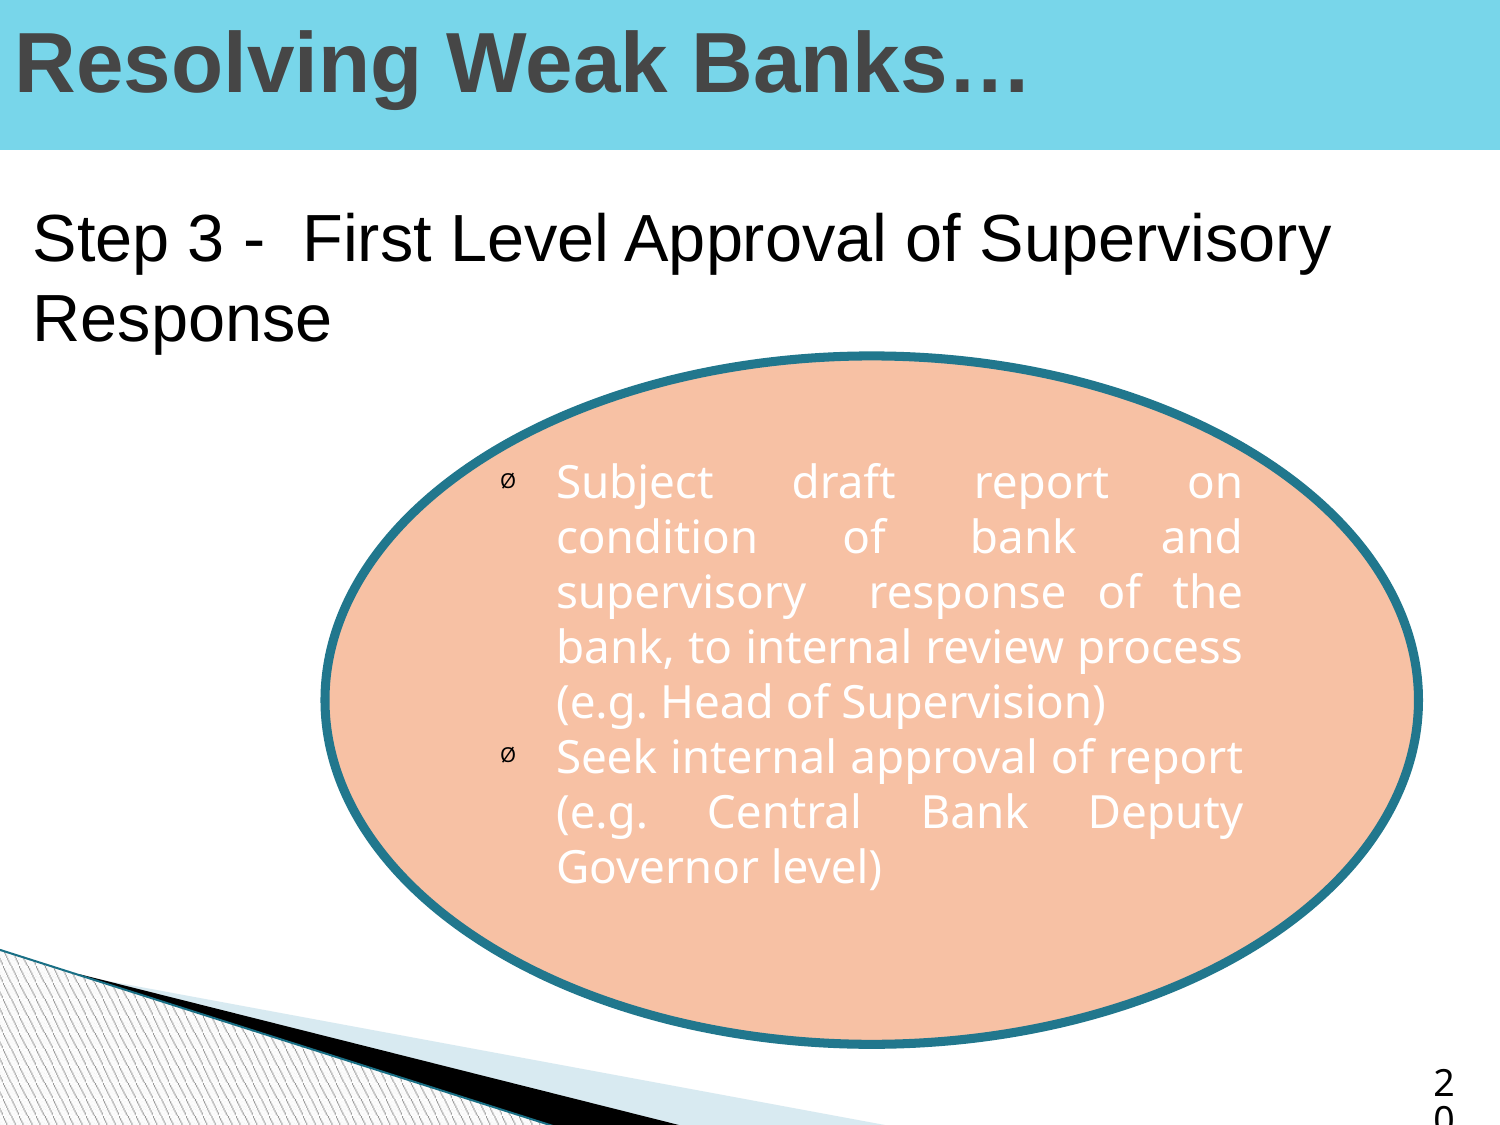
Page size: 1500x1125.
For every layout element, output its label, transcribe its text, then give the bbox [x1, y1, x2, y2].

picture [0, 1038, 543, 1125]
text_box Subject draft report on condition of bank and supervisory response of the bank, to internal review process (e.g. Head of Supervision) Seek internal approval of report (e.g. Central Bank Deputy Governor level) [324, 355, 1419, 1045]
title Resolving Weak Banks… [0, 0, 1500, 150]
list Step 3 - First Level Approval of Supervisory Response [0, 187, 1500, 1038]
slide_number <numéro> [1418, 1051, 1479, 1112]
